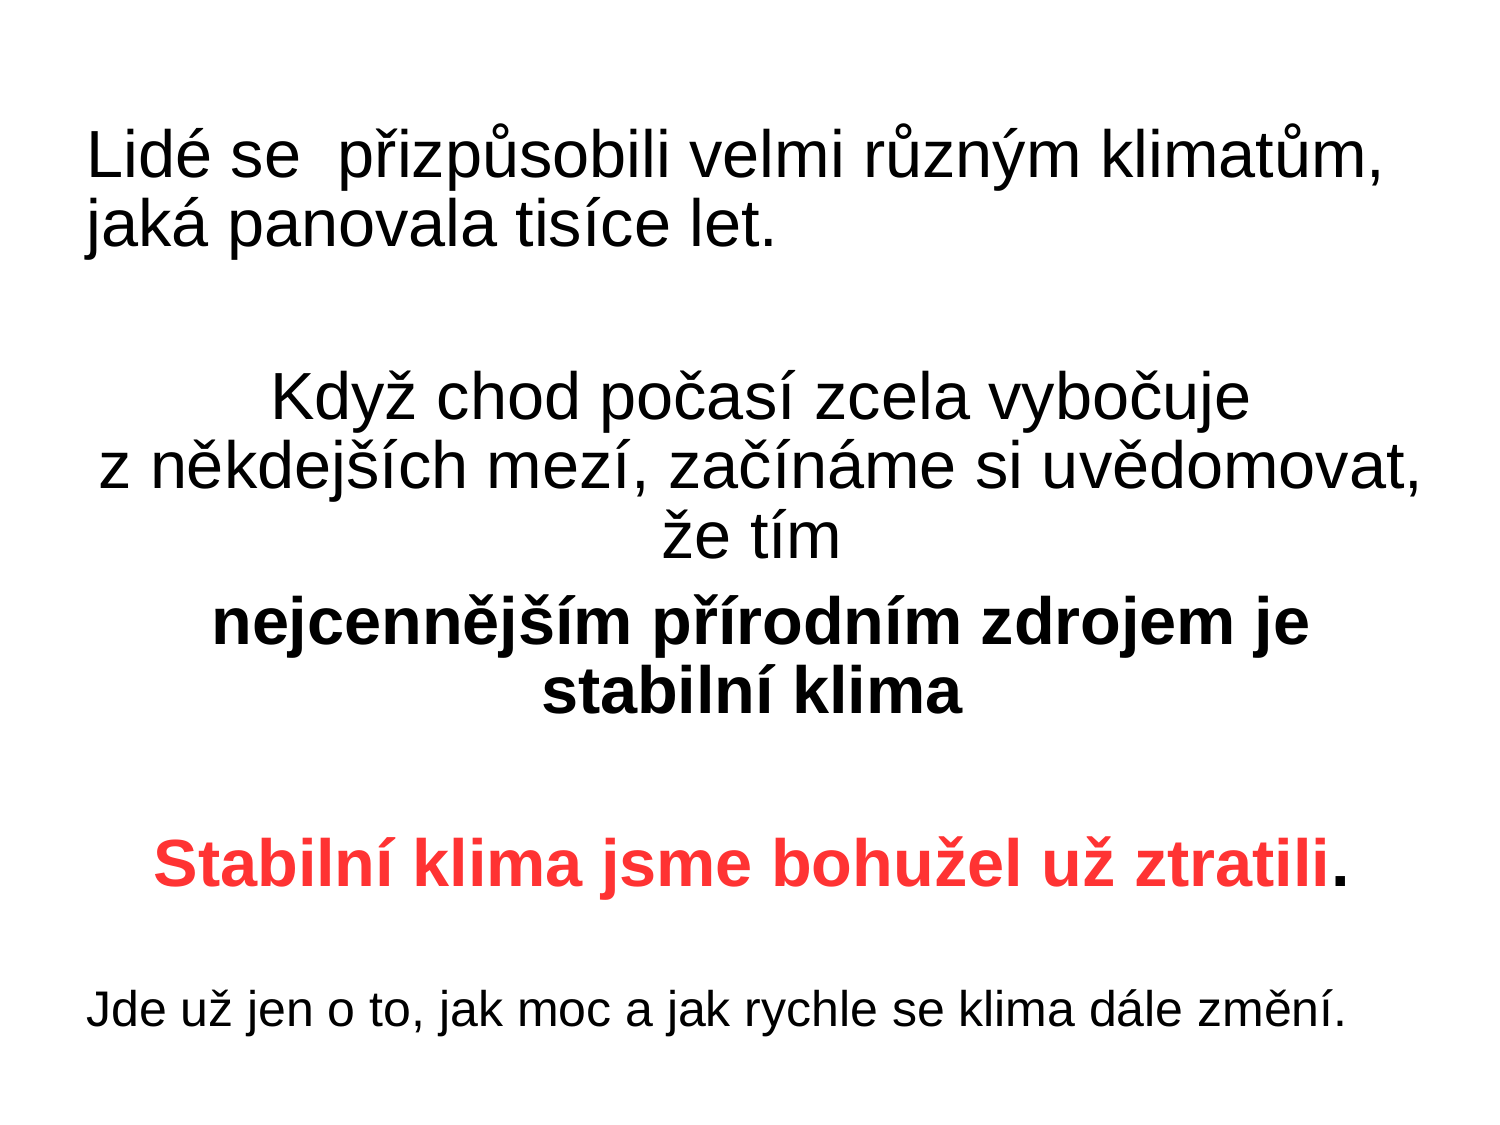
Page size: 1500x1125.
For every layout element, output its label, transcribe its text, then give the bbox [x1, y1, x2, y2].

list Lidé se přizpůsobili velmi různým klimatům, jaká panovala tisíce let. Když chod počasí zcela vybočuje z někdejších mezí, začínáme si uvědomovat, že tím nejcennějším přírodním zdrojem je stabilní klima Stabilní klima jsme bohužel už ztratili. Jde už jen o to, jak moc a jak rychle se klima dále změní. [86, 49, 1437, 1055]
title [75, 21, 1425, 257]
